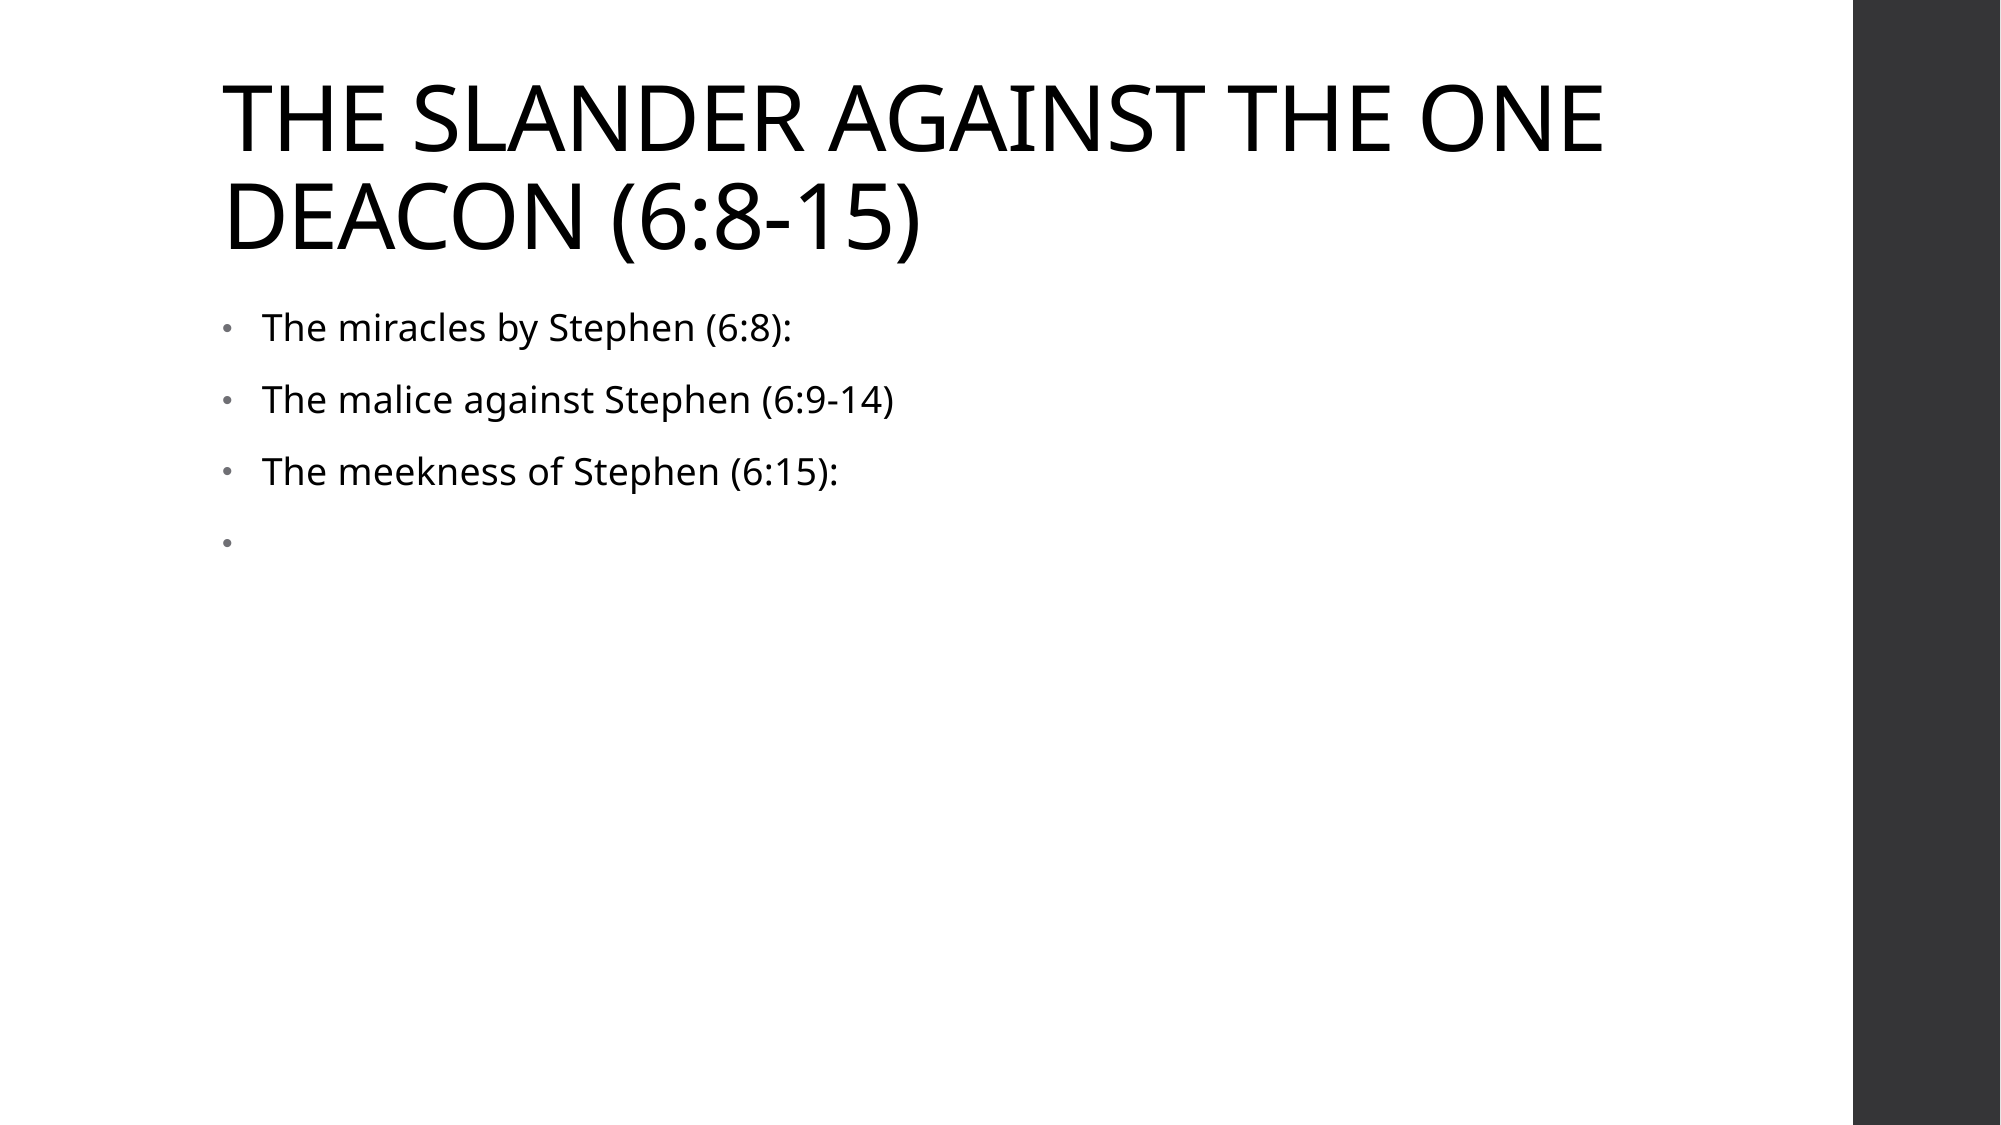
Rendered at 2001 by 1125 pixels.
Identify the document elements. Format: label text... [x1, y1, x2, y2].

title THE SLANDER AGAINST THE ONE DEACON (6:8-15) [206, 60, 1797, 278]
list The miracles by Stephen (6:8): The malice against Stephen (6:9-14) The meekness of Stephen (6:15): [206, 299, 1617, 1014]
